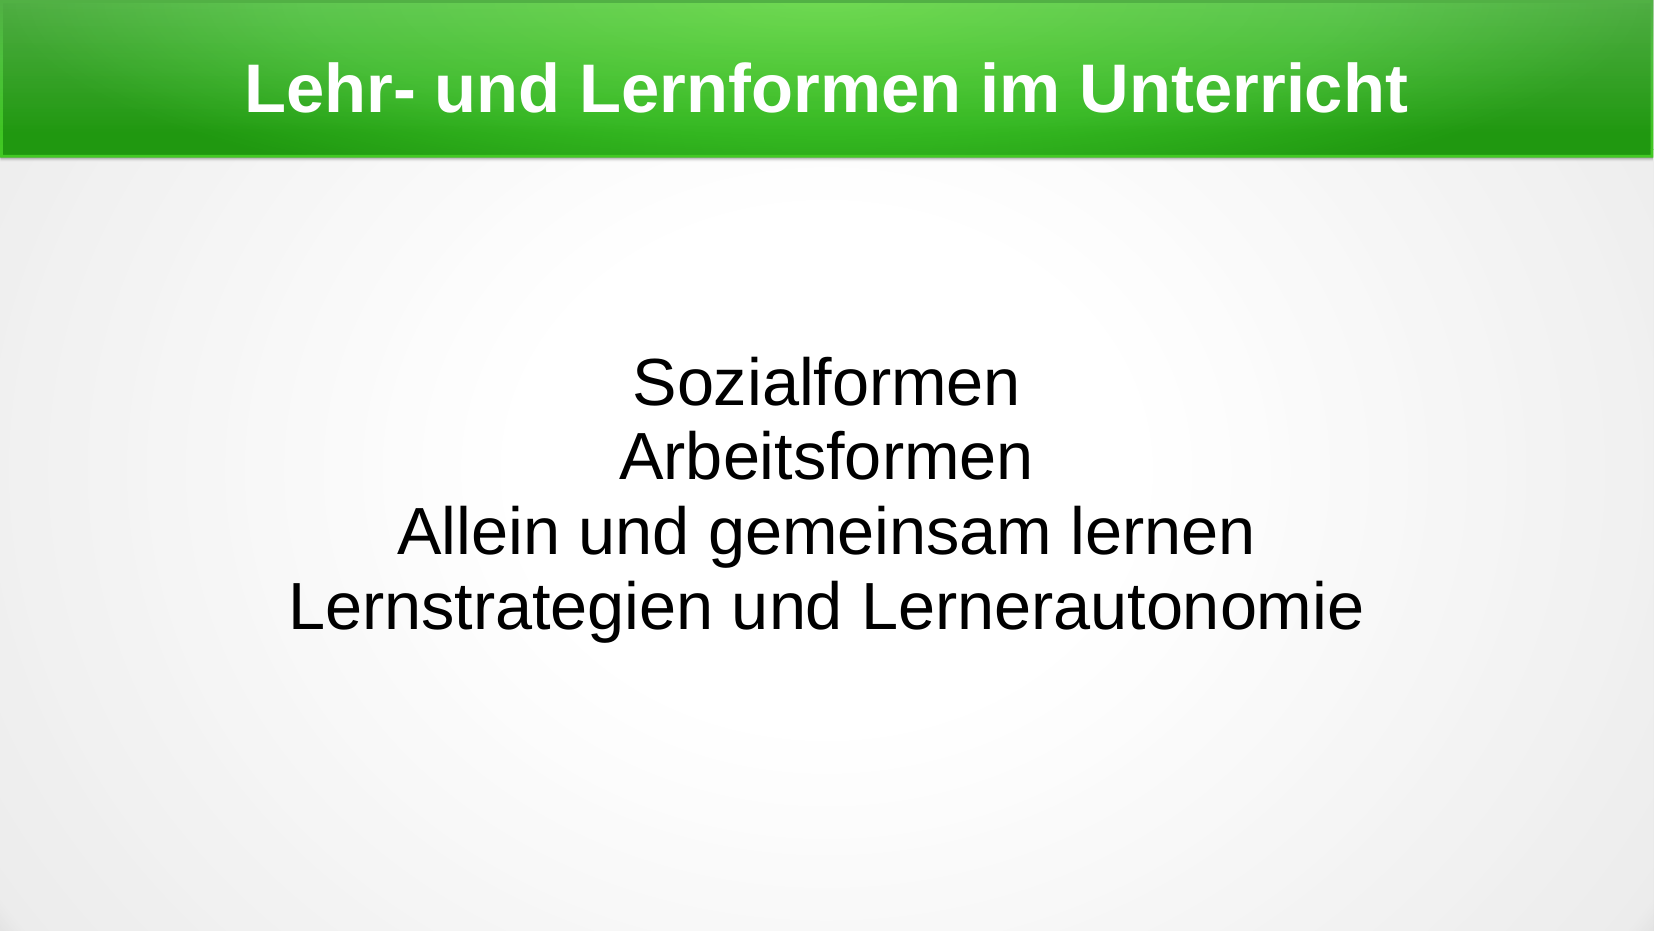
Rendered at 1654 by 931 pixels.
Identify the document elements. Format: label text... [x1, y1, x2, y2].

subtitle Sozialformen Arbeitsformen Allein und gemeinsam lernen Lernstrategien und Lernerautonomie [82, 224, 1571, 764]
title Lehr- und Lernformen im Unterricht [82, 35, 1571, 142]
